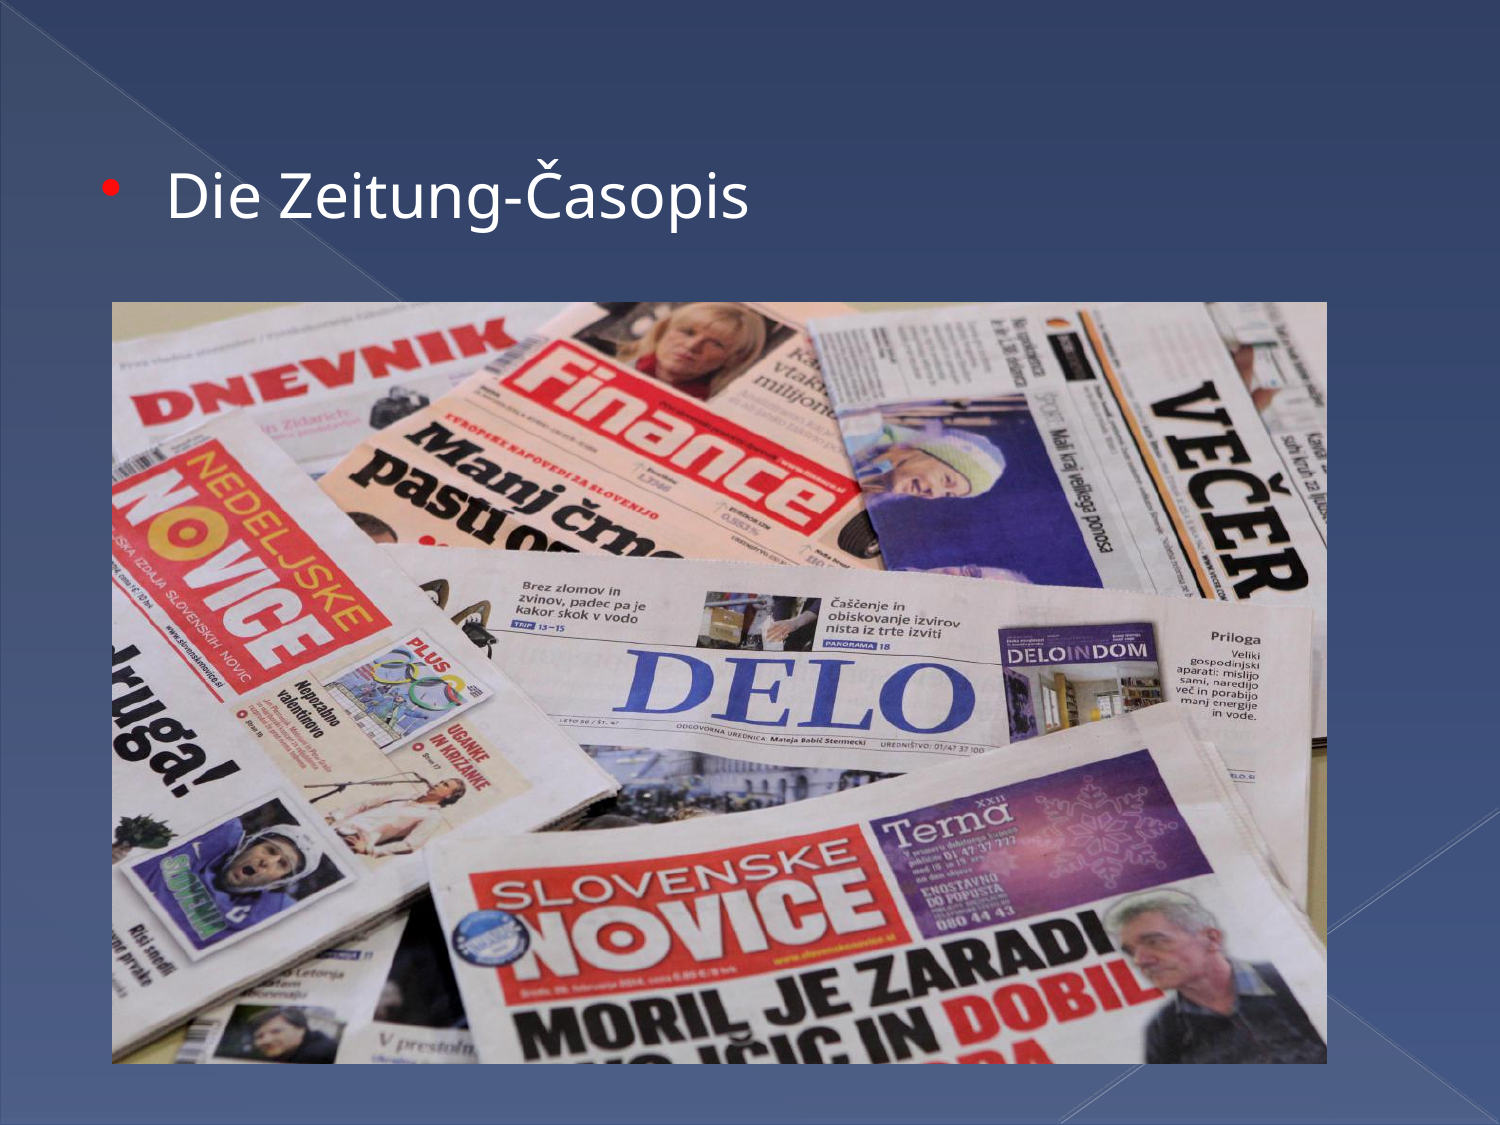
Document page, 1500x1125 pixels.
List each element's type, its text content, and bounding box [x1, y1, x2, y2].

list Die Zeitung-Časopis [76, 148, 1427, 899]
picture [112, 302, 1327, 1064]
